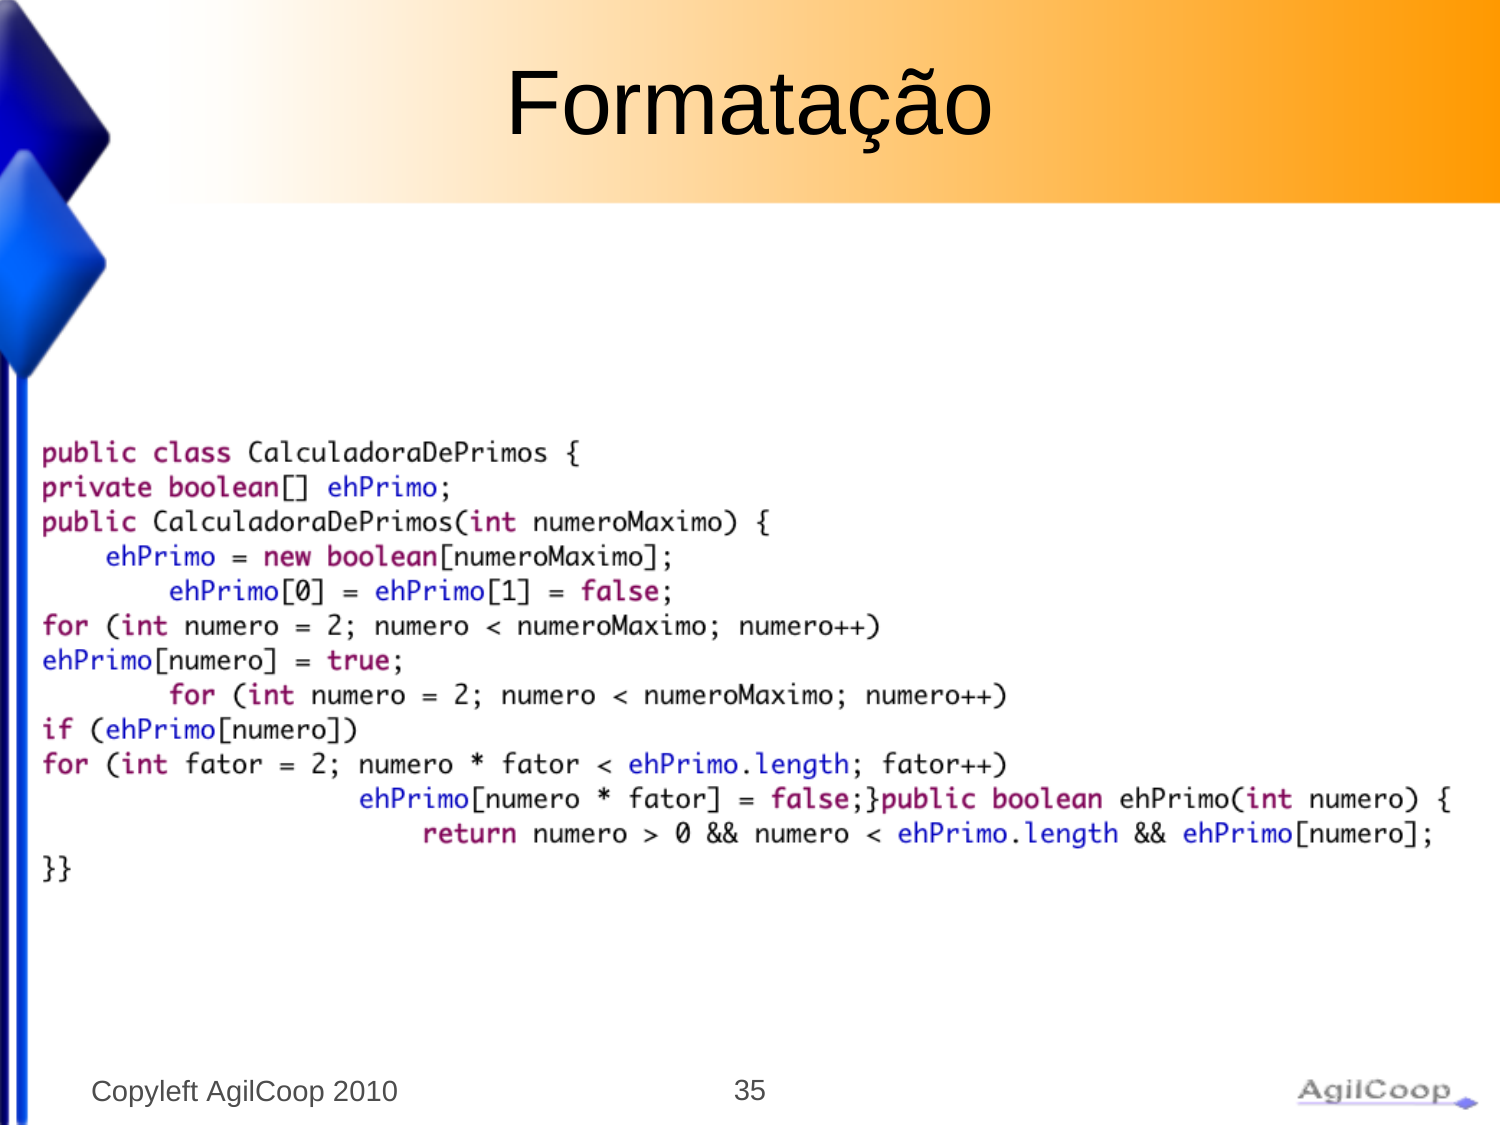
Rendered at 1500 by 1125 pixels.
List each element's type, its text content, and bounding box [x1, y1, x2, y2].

picture [0, 0, 1500, 1125]
title Formatação [75, 8, 1426, 197]
